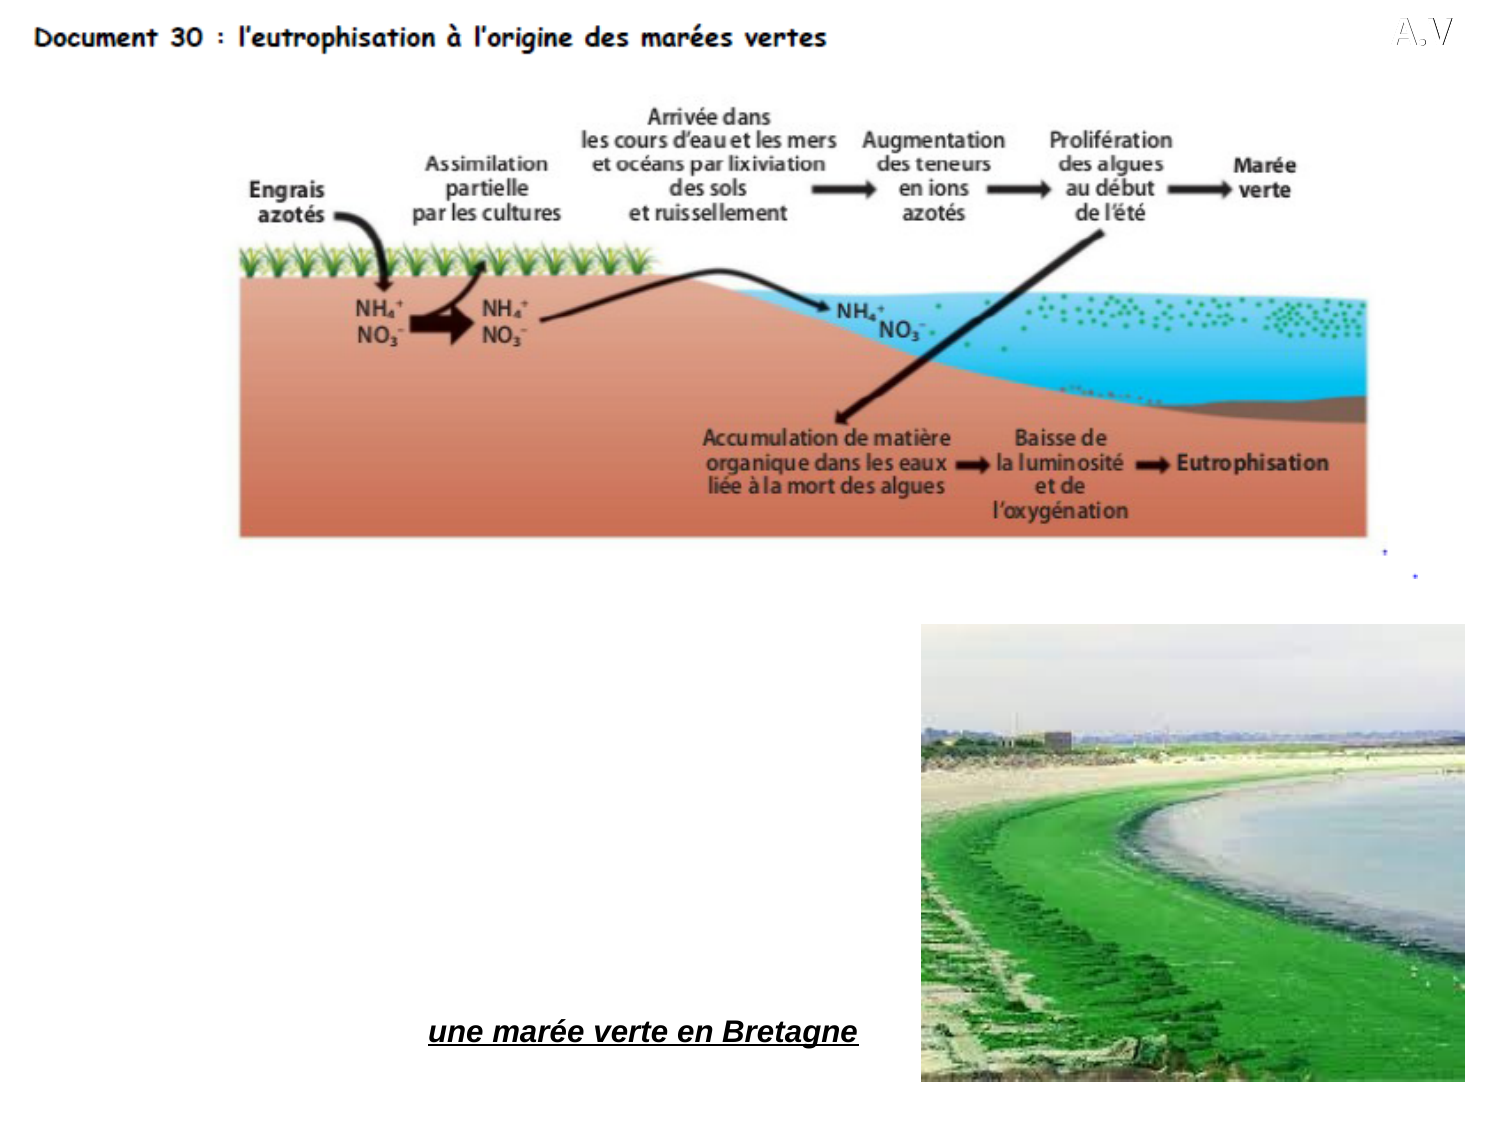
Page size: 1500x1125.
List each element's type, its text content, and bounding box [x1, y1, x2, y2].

picture [5, 17, 1418, 579]
picture [921, 624, 1465, 1082]
text_box une marée verte en Bretagne [413, 1003, 874, 1057]
text_box A.V [1375, 0, 1500, 61]
